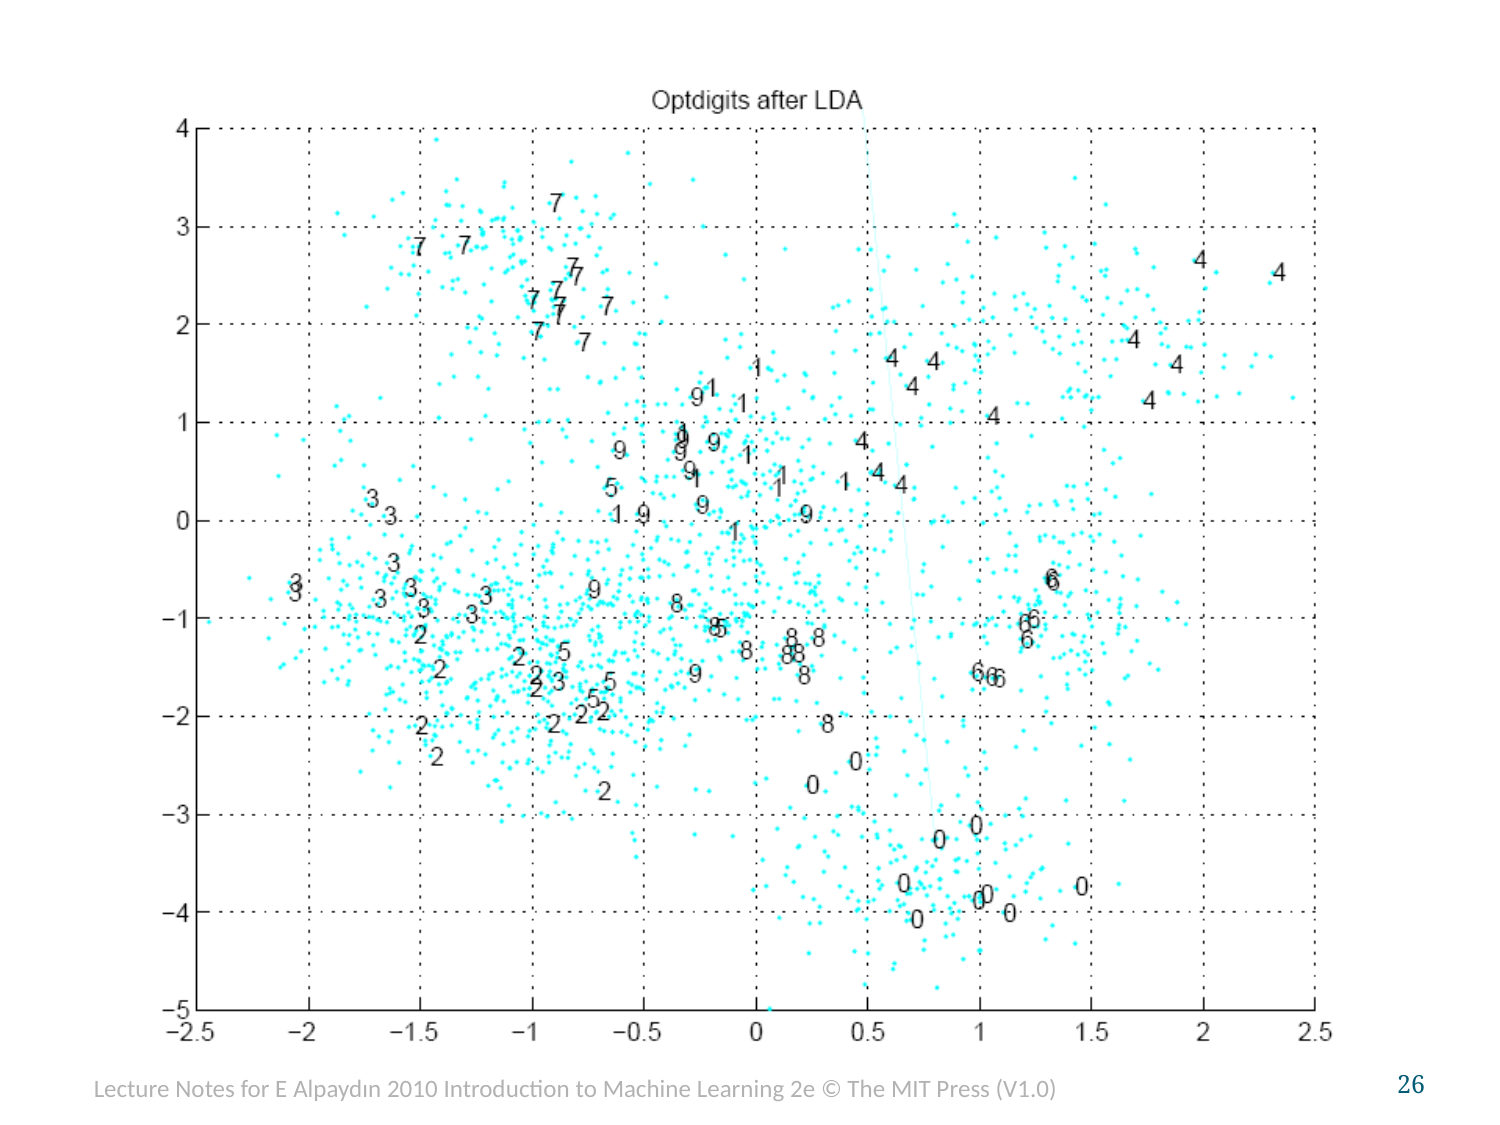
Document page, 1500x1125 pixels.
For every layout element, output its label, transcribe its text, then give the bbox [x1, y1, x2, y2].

footer Lecture Notes for E Alpaydın 2010 Introduction to Machine Learning 2e © The MIT Press (V1.0) [93, 1042, 1254, 1103]
picture [135, 78, 1355, 1063]
slide_number <number> [1299, 1042, 1425, 1103]
